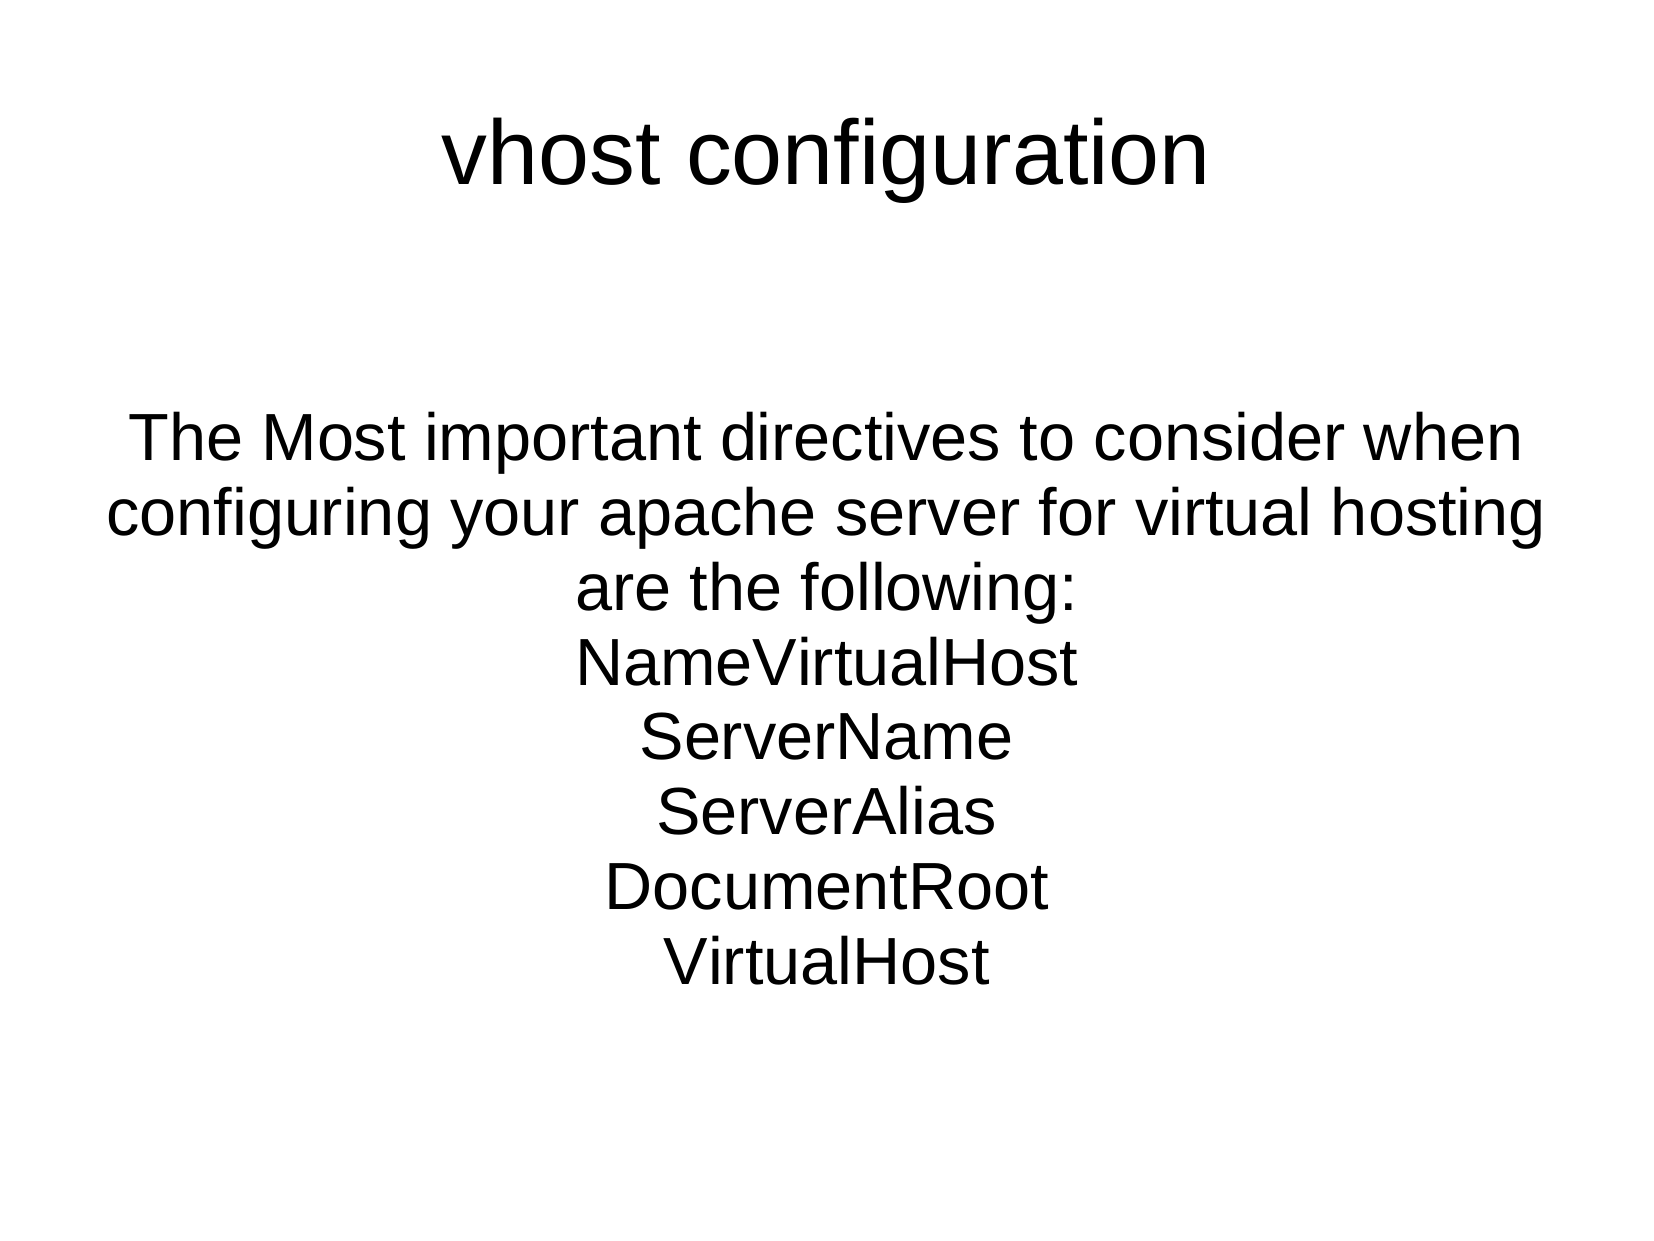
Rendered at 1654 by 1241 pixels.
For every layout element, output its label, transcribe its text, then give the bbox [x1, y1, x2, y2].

subtitle The Most important directives to consider when configuring your apache server for virtual hosting are the following: NameVirtualHost ServerName ServerAlias DocumentRoot VirtualHost [82, 290, 1571, 1109]
title vhost configuration [82, 49, 1571, 257]
